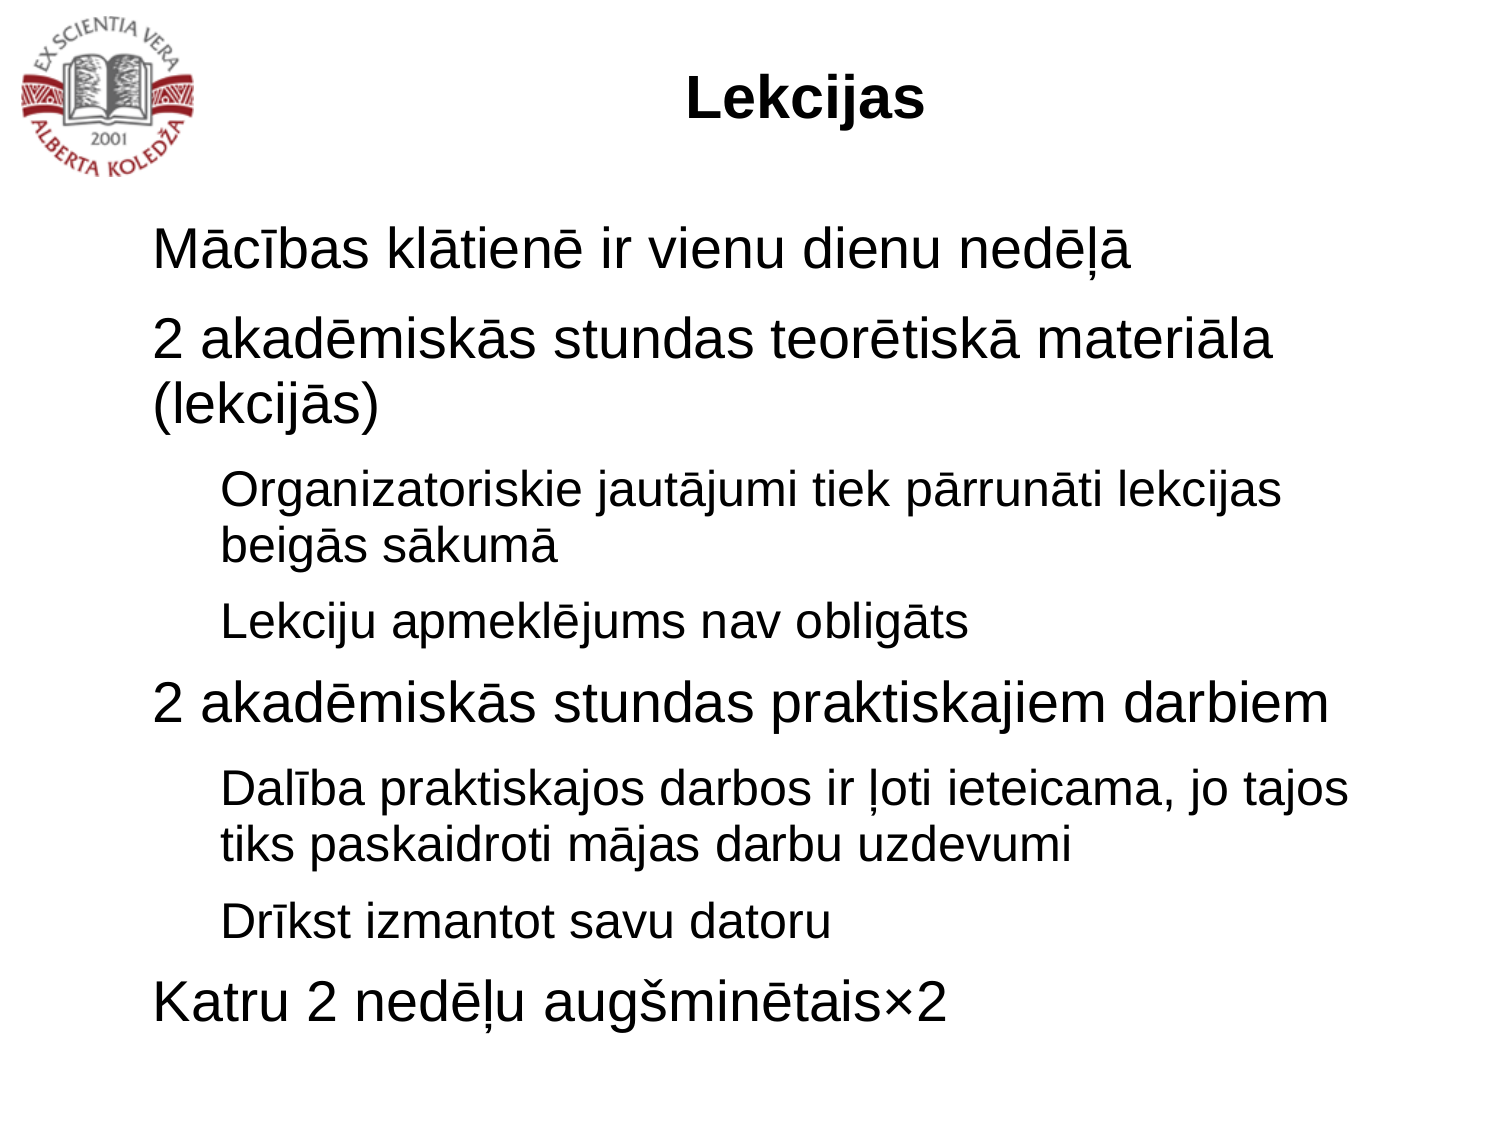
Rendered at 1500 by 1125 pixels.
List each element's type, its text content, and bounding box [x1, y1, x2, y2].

list Mācības klātienē ir vienu dienu nedēļā 2 akadēmiskās stundas teorētiskā materiāla (lekcijās) Organizatoriskie jautājumi tiek pārrunāti lekcijas beigās sākumā Lekciju apmeklējums nav obligāts 2 akadēmiskās stundas praktiskajiem darbiem Dalība praktiskajos darbos ir ļoti ieteicama, jo tajos tiks paskaidroti mājas darbu uzdevumi Drīkst izmantot savu datoru Katru 2 nedēļu augšminētais×2 [85, 216, 1436, 1035]
title Lekcijas [187, 44, 1425, 150]
picture [21, 16, 194, 177]
